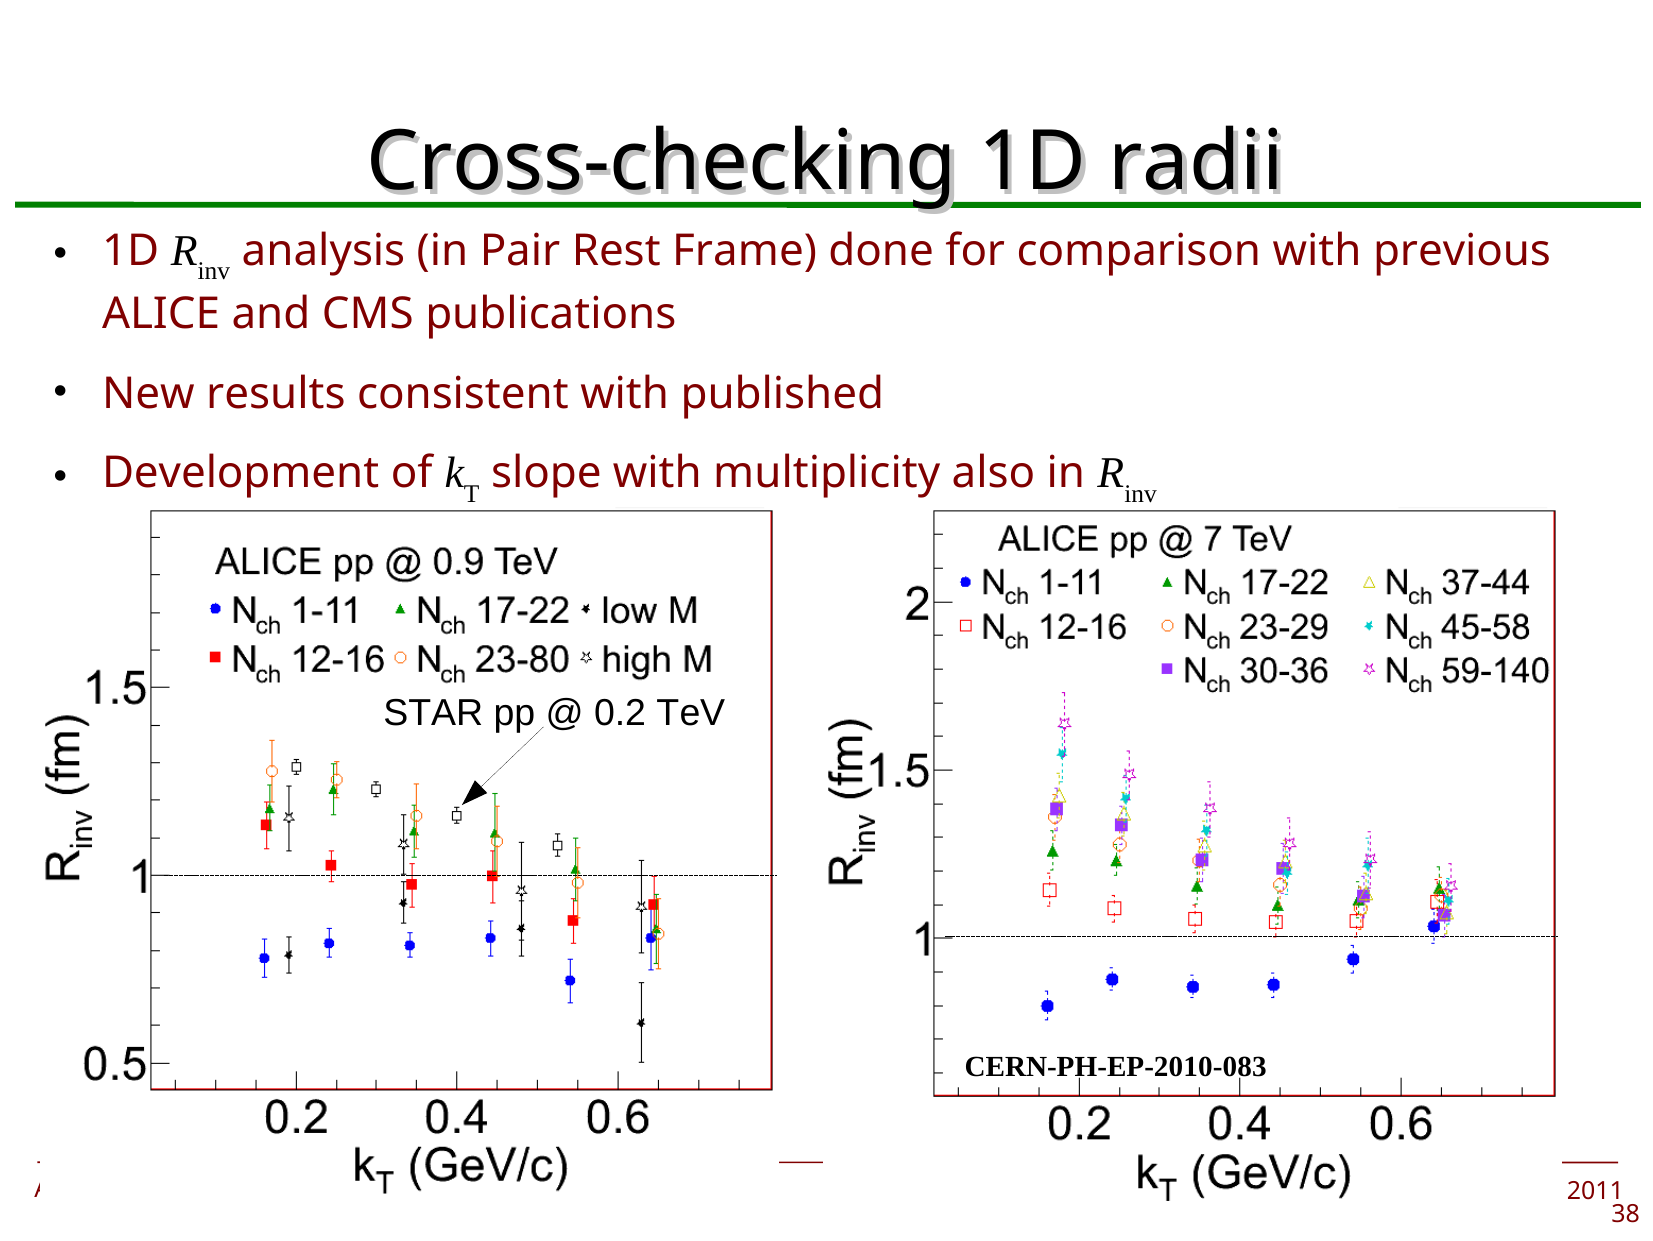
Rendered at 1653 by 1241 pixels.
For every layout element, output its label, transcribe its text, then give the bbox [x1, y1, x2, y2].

text_box STAR pp @ 0.2 TeV [368, 684, 741, 742]
picture [823, 504, 1562, 1218]
text_box CERN-PH-EP-2010-083 [949, 1042, 1384, 1091]
list 1D Rinv analysis (in Pair Rest Frame) done for comparison with previous ALICE and CMS publications New results consistent with published Development of kT slope with multiplicity also in Rinv [52, 220, 1600, 510]
picture [40, 504, 779, 1218]
title Cross-checking 1D radii [119, 60, 1531, 220]
